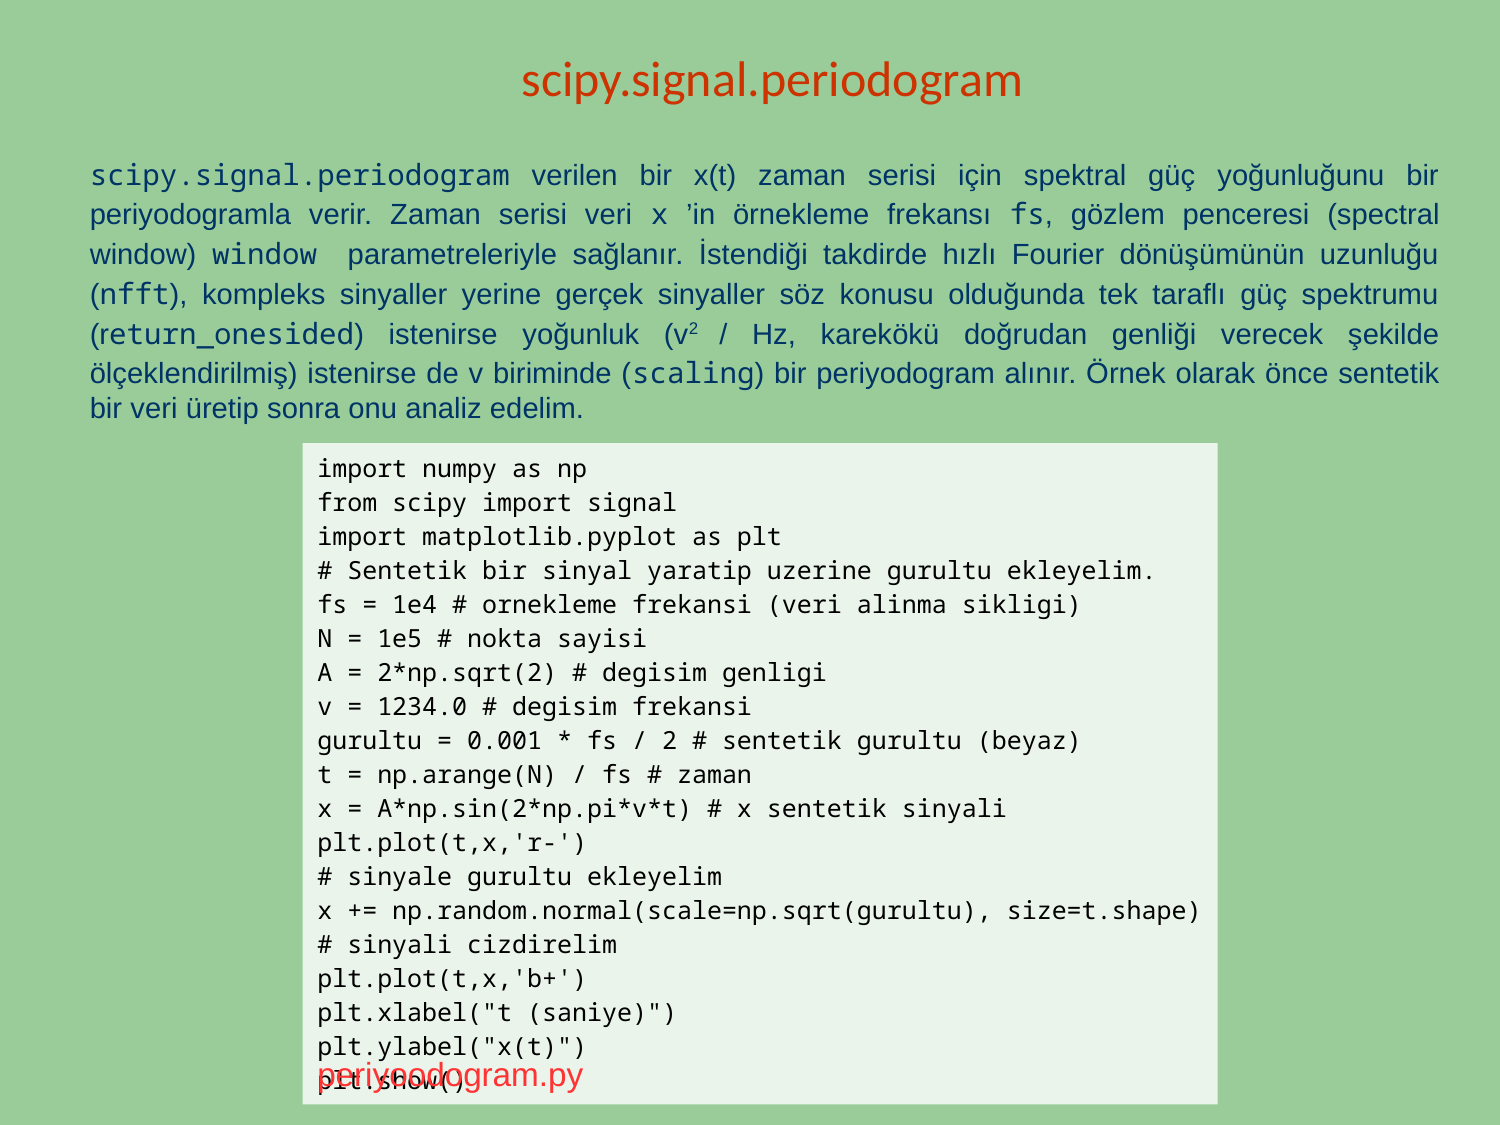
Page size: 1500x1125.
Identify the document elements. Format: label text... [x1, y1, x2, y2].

title scipy.signal.periodogram [135, 28, 1410, 141]
text_box scipy.signal.periodogram verilen bir x(t) zaman serisi için spektral güç yoğunluğunu bir periyodogramla verir. Zaman serisi veri x ’in örnekleme frekansı fs, gözlem penceresi (spectral window) window parametreleriyle sağlanır. İstendiği takdirde hızlı Fourier dönüşümünün uzunluğu (nfft), kompleks sinyaller yerine gerçek sinyaller söz konusu olduğunda tek taraflı güç spektrumu (return_onesided) istenirse yoğunluk (v2 / Hz, karekökü doğrudan genliği verecek şekilde ölçeklendirilmiş) istenirse de v biriminde (scaling) bir periyodogram alınır. Örnek olarak önce sentetik bir veri üretip sonra onu analiz edelim. [75, 146, 1456, 406]
text_box import numpy as np from scipy import signal import matplotlib.pyplot as plt # Sentetik bir sinyal yaratip uzerine gurultu ekleyelim. fs = 1e4 # ornekleme frekansi (veri alinma sikligi) N = 1e5 # nokta sayisi A = 2*np.sqrt(2) # degisim genligi v = 1234.0 # degisim frekansi gurultu = 0.001 * fs / 2 # sentetik gurultu (beyaz) t = np.arange(N) / fs # zaman x = A*np.sin(2*np.pi*v*t) # x sentetik sinyali plt.plot(t,x,'r-') # sinyale gurultu ekleyelim x += np.random.normal(scale=np.sqrt(gurultu), size=t.shape) # sinyali cizdirelim plt.plot(t,x,'b+') plt.xlabel("t (saniye)") plt.ylabel("x(t)") plt.show() [302, 443, 1218, 1044]
text_box periyoodogram.py [302, 1049, 978, 1101]
